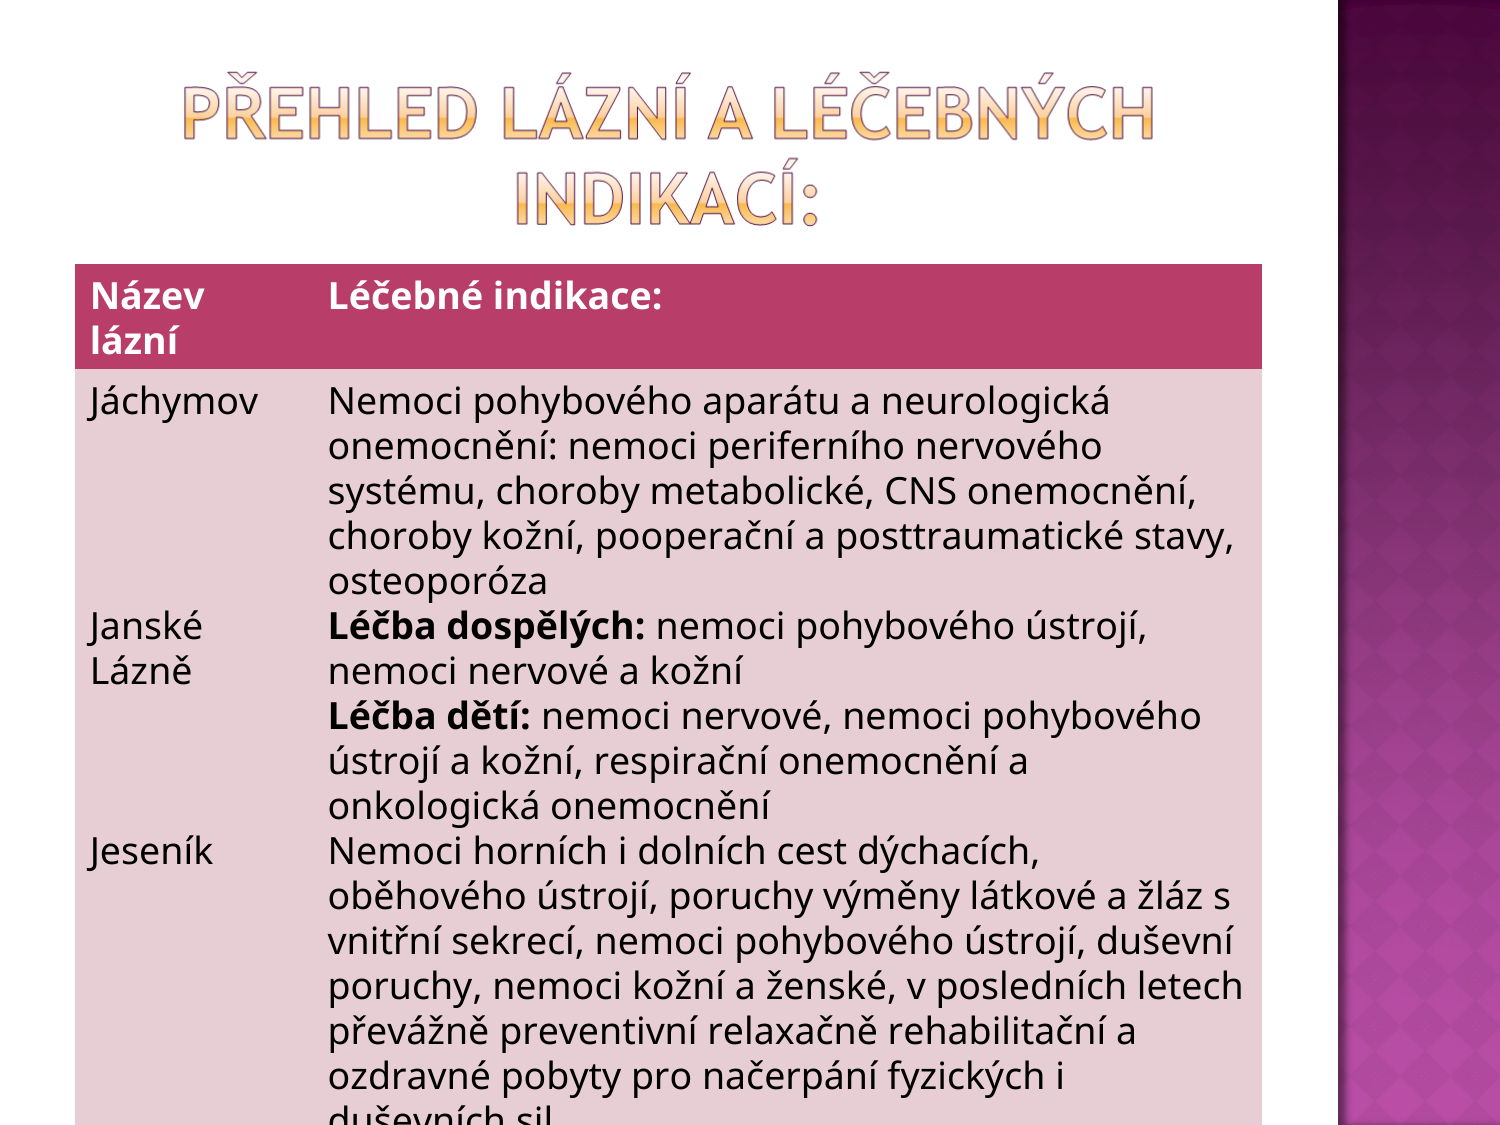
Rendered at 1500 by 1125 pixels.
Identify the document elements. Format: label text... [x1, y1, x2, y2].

table_cell Jáchymov Janské Lázně Jeseník [75, 369, 313, 1125]
picture [1337, 0, 1500, 1125]
text_box [73, 47, 1265, 241]
table_cell Nemoci pohybového aparátu a neurologická onemocnění: nemoci periferního nervového systému, choroby metabolické, CNS onemocnění, choroby kožní, pooperační a posttraumatické stavy, osteoporóza Léčba dospělých: nemoci pohybového ústrojí, nemoci nervové a kožní Léčba dětí: nemoci nervové, nemoci pohybového ústrojí a kožní, respirační onemocnění a onkologická onemocnění Nemoci horních i dolních cest dýchacích, oběhového ústrojí, poruchy výměny látkové a žláz s vnitřní sekrecí, nemoci pohybového ústrojí, duševní poruchy, nemoci kožní a ženské, v posledních letech převážně preventivní relaxačně rehabilitační a ozdravné pobyty pro načerpání fyzických i duševních sil [313, 369, 1262, 1125]
table_header Léčebné indikace: [313, 264, 1262, 369]
table_header Název lázní [75, 264, 313, 369]
